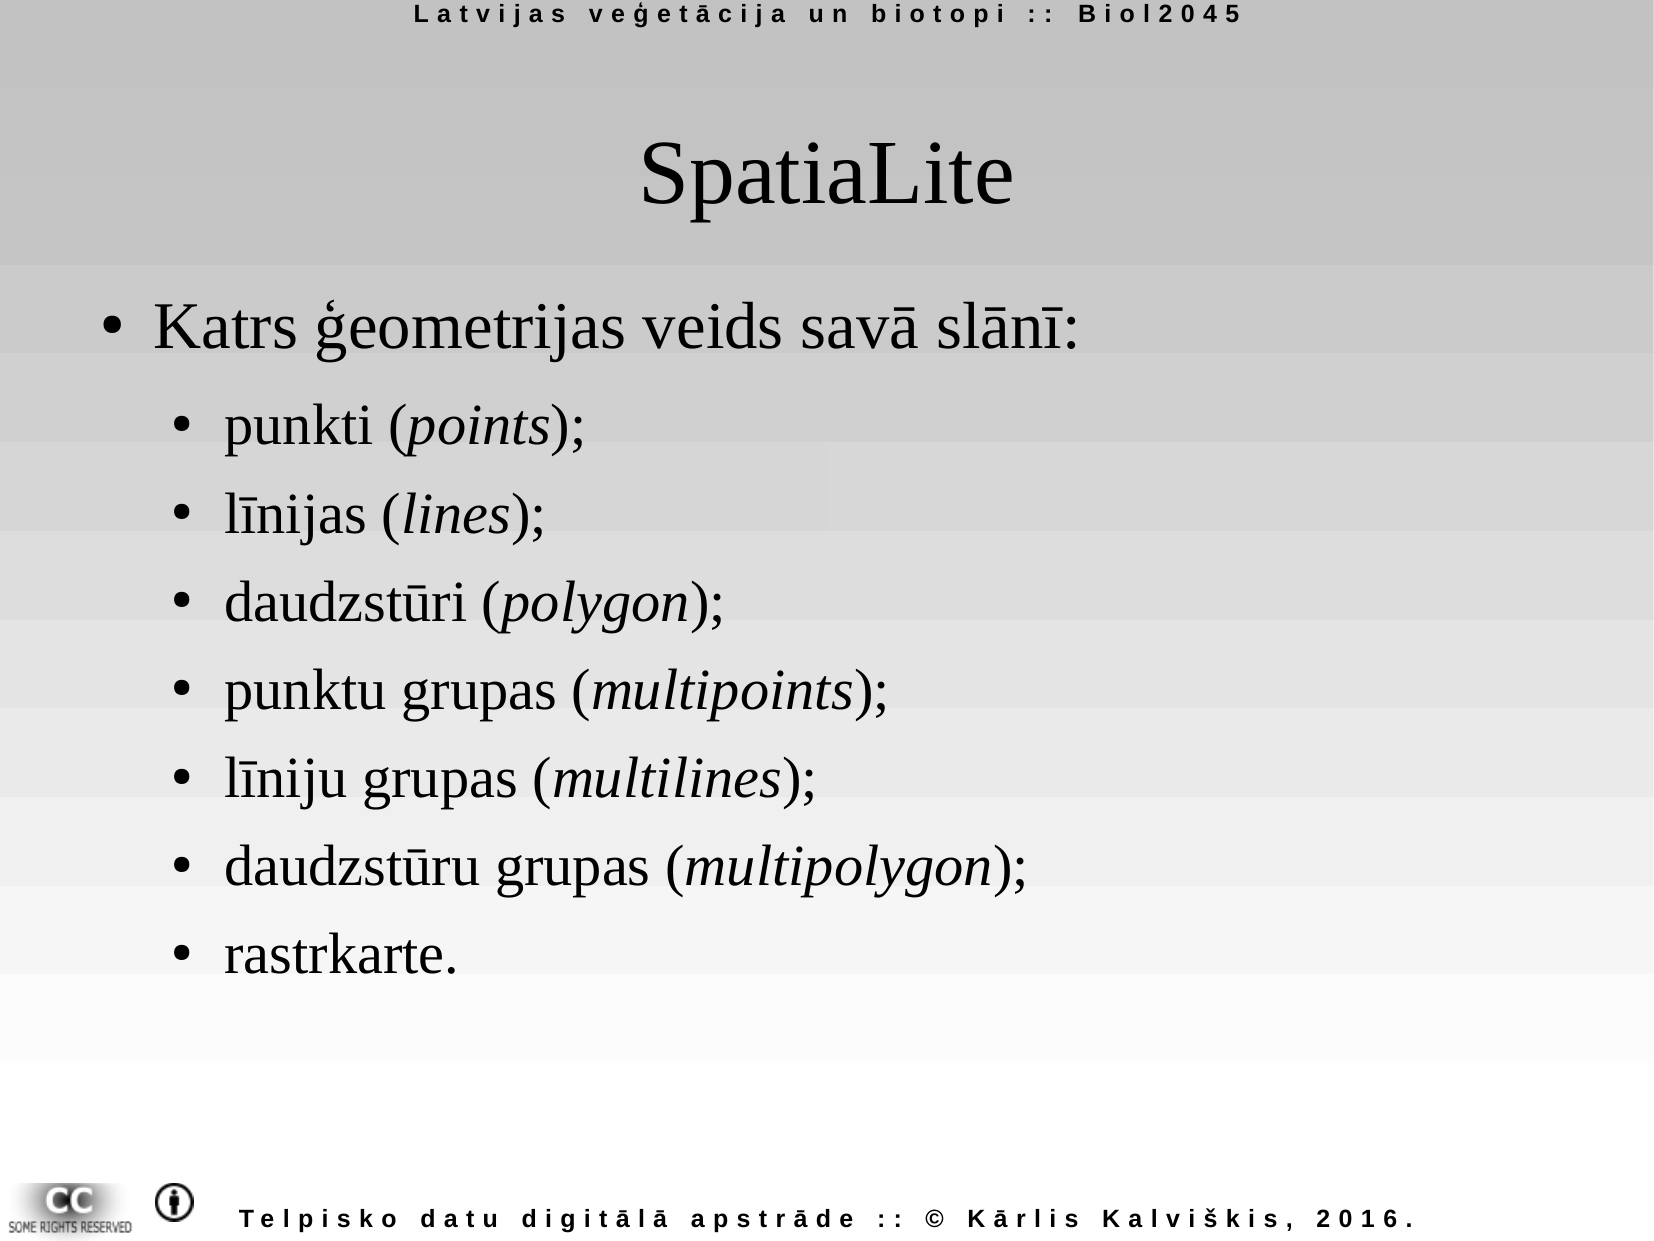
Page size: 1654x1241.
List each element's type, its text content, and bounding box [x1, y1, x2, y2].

picture [0, 0, 1654, 1241]
title SpatiaLite [29, 49, 1625, 296]
list Katrs ģeometrijas veids savā slānī: punkti (points); līnijas (lines); daudzstūri (polygon); punktu grupas (multipoints); līniju grupas (multilines); daudzstūru grupas (multipolygon); rastrkarte. [82, 289, 1571, 1113]
